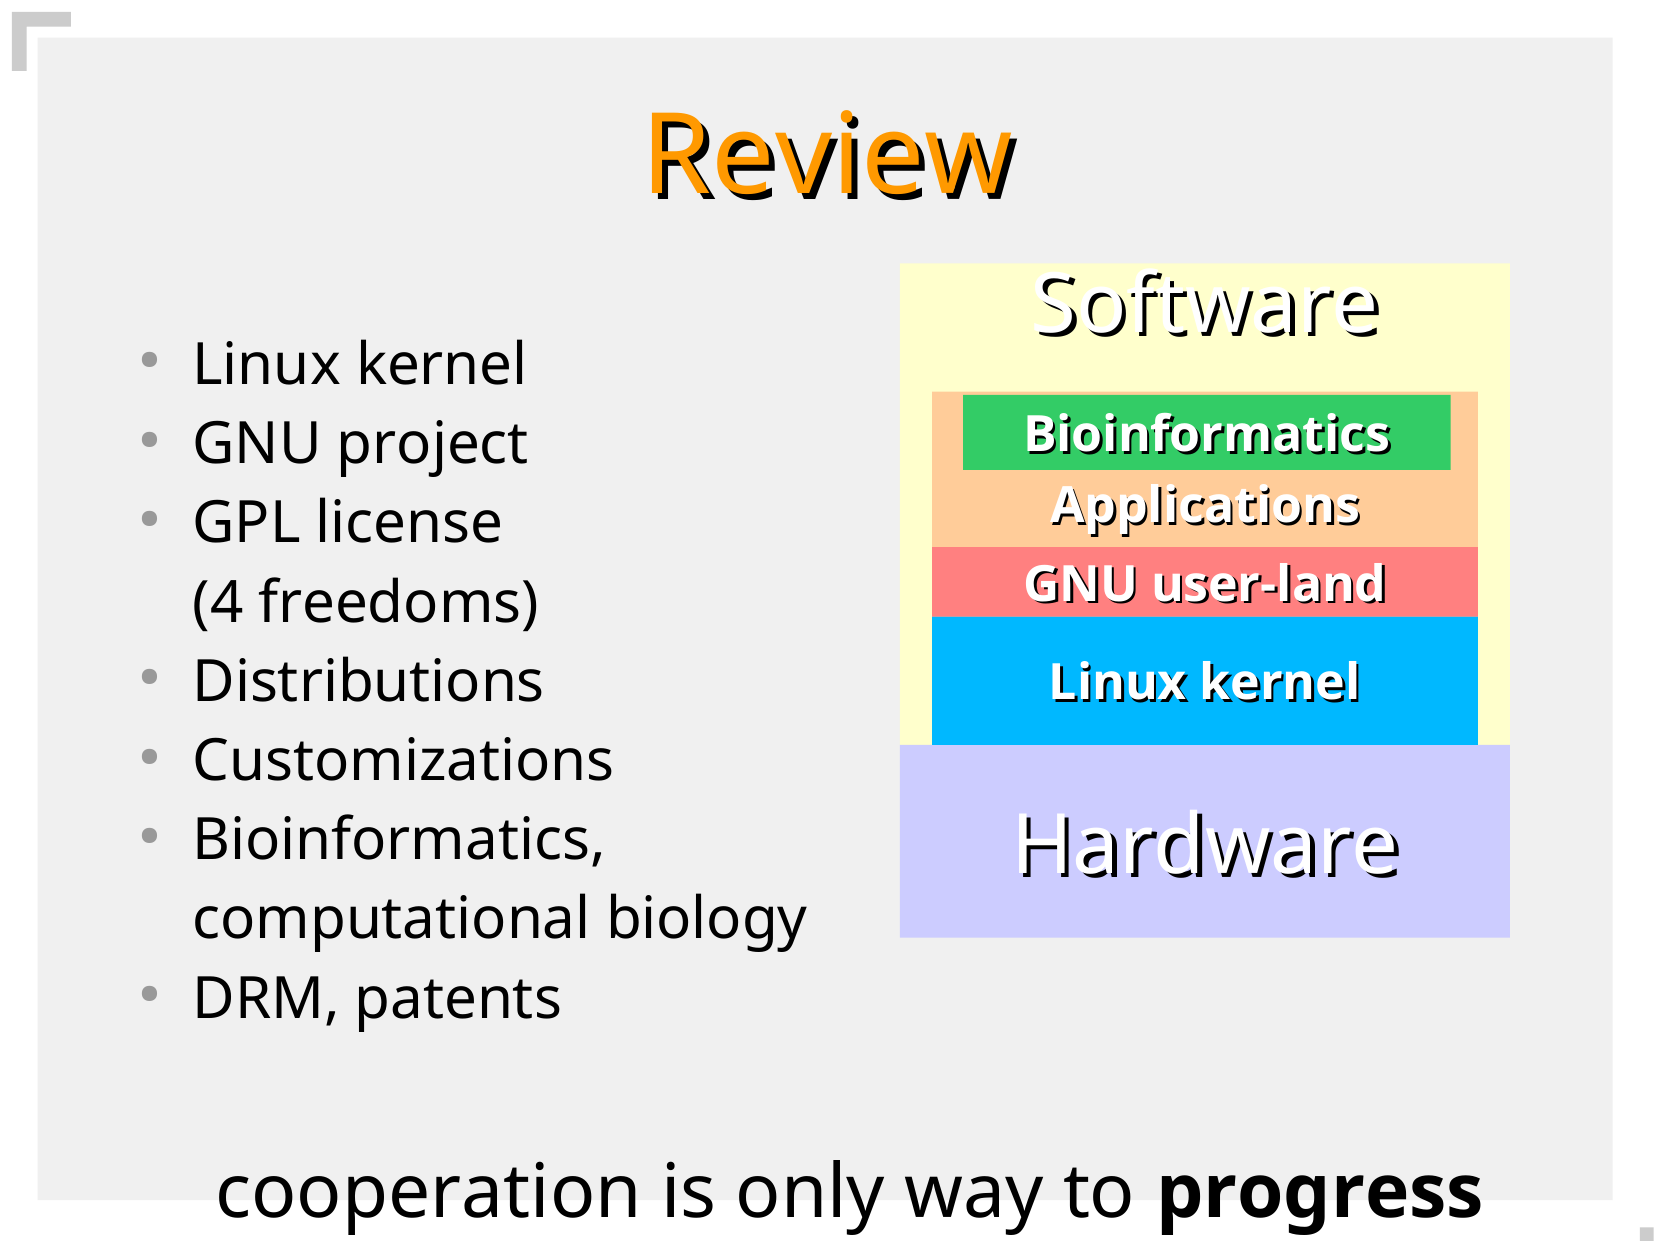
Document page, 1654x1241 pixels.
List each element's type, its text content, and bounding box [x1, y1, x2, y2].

text_box Hardware [899, 744, 1510, 938]
title Review [121, 46, 1534, 254]
text_box Applications [932, 391, 1478, 547]
text_box GNU user-land [932, 547, 1478, 617]
list Linux kernel GNU project GPL license (4 freedoms) Distributions Customizations Bioinformatics, computational biology DRM, patents cooperation is only way to progress and sharing is only way of cooperation [121, 322, 1561, 1194]
text_box Bioinformatics [963, 394, 1451, 470]
text_box Software [899, 263, 1510, 744]
text_box Linux kernel [932, 617, 1478, 745]
